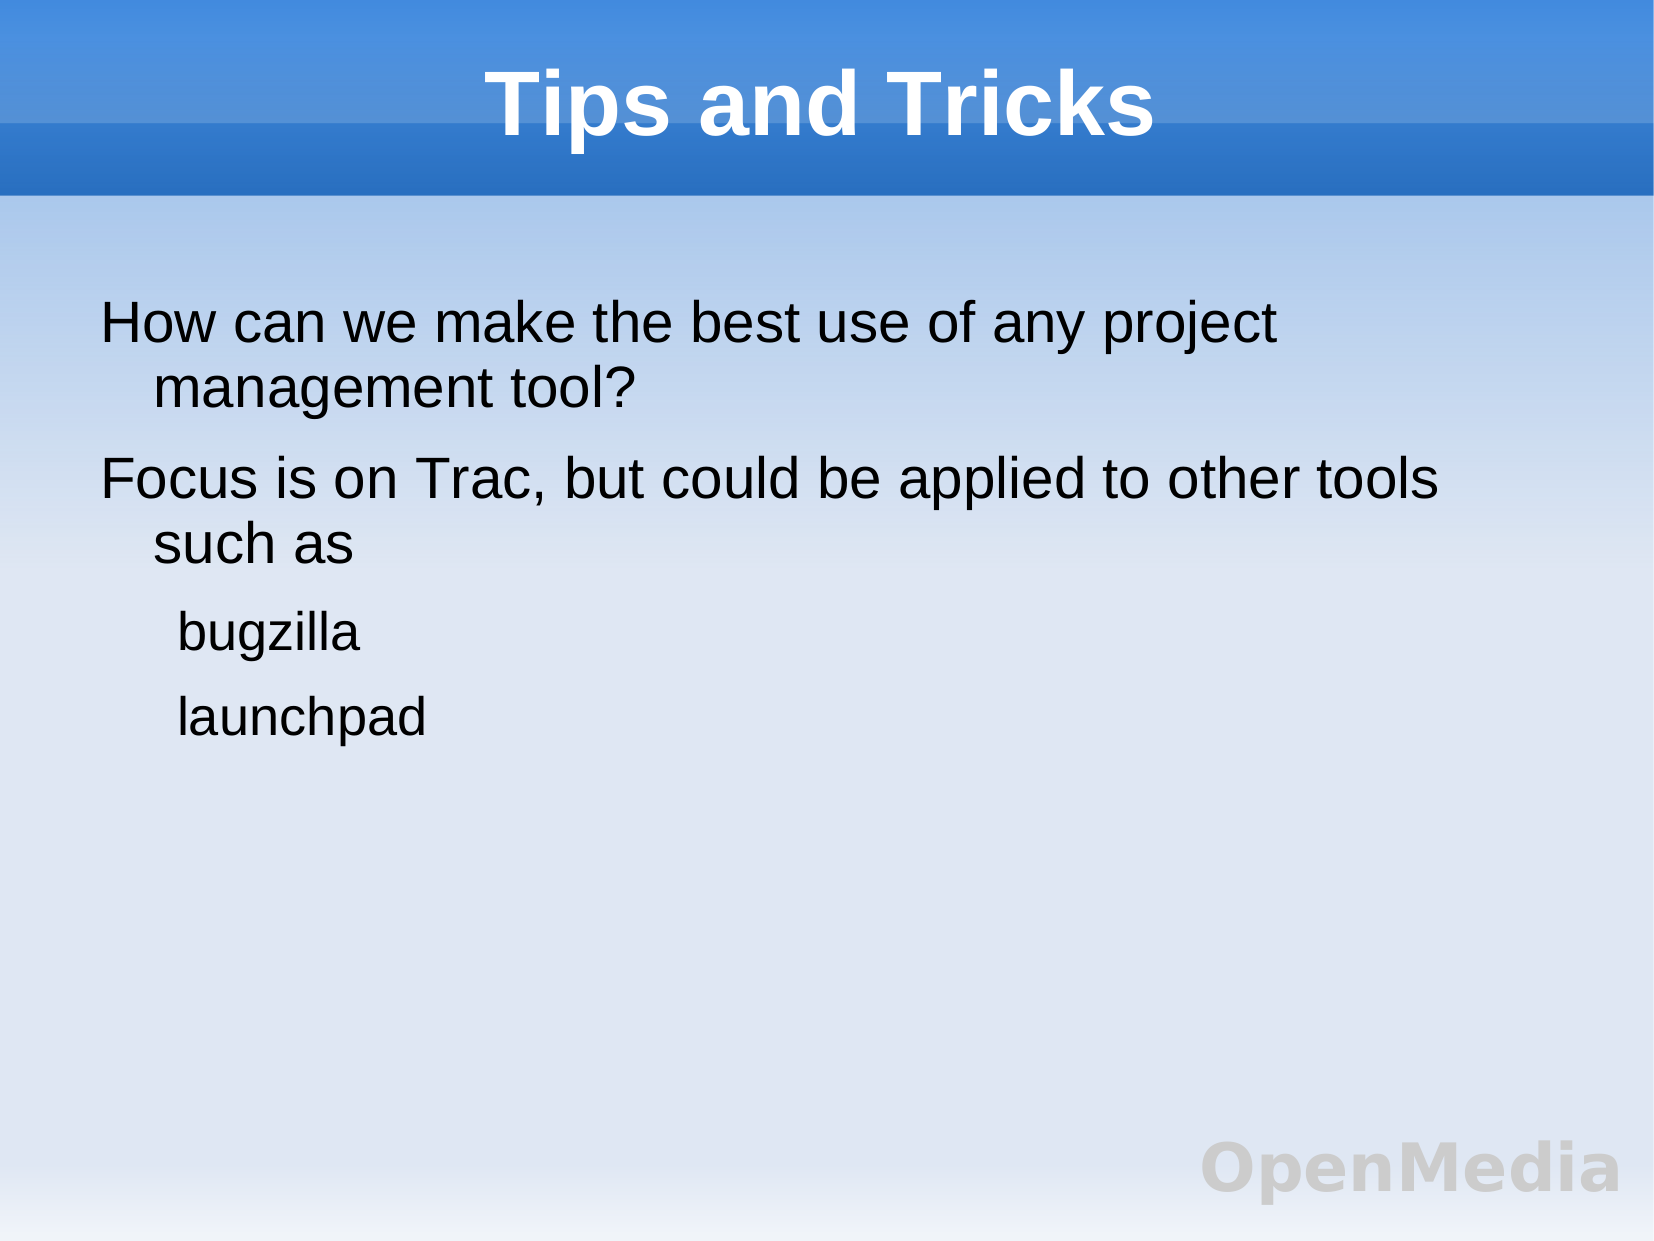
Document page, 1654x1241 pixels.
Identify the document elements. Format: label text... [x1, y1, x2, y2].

title Tips and Tricks [76, 0, 1565, 208]
list How can we make the best use of any project management tool? Focus is on Trac, but could be applied to other tools such as bugzilla launchpad [82, 290, 1571, 1109]
picture [0, 0, 1654, 1241]
